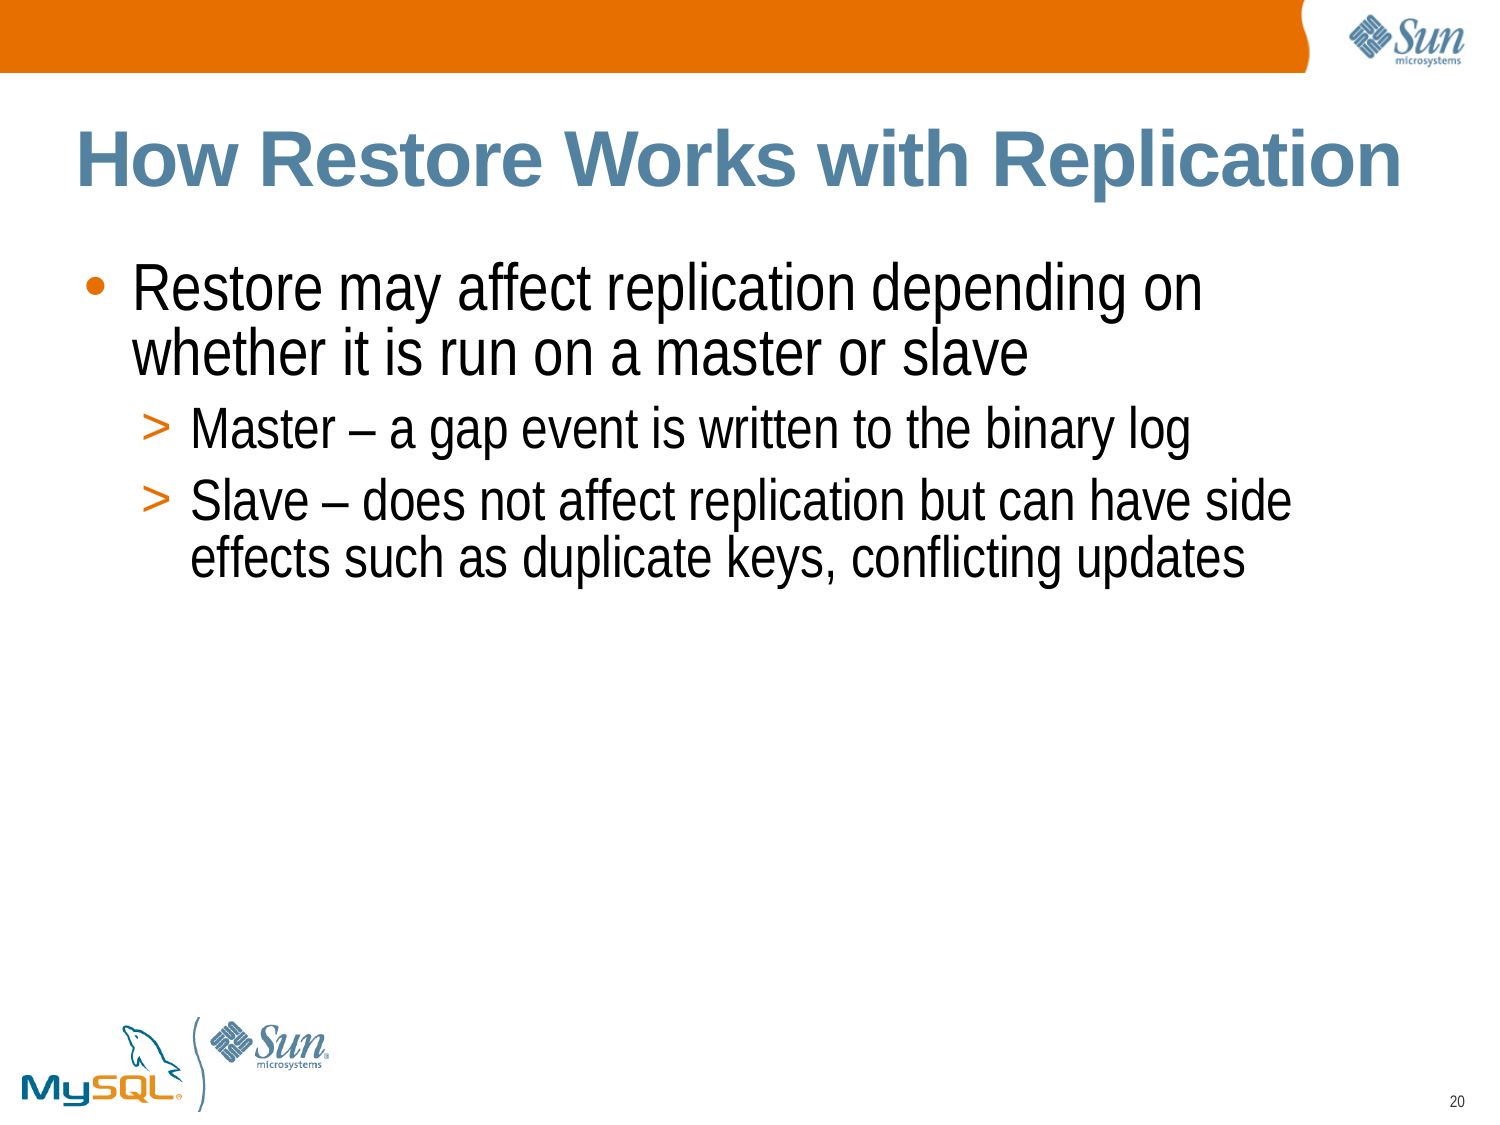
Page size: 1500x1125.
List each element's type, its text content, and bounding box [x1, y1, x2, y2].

title How Restore Works with Replication [75, 123, 1437, 227]
list Restore may affect replication depending on whether it is run on a master or slave Master – a gap event is written to the binary log Slave – does not affect replication but can have side effects such as duplicate keys, conflicting updates [64, 258, 1401, 1062]
picture [22, 1017, 329, 1112]
picture [0, 0, 1500, 73]
